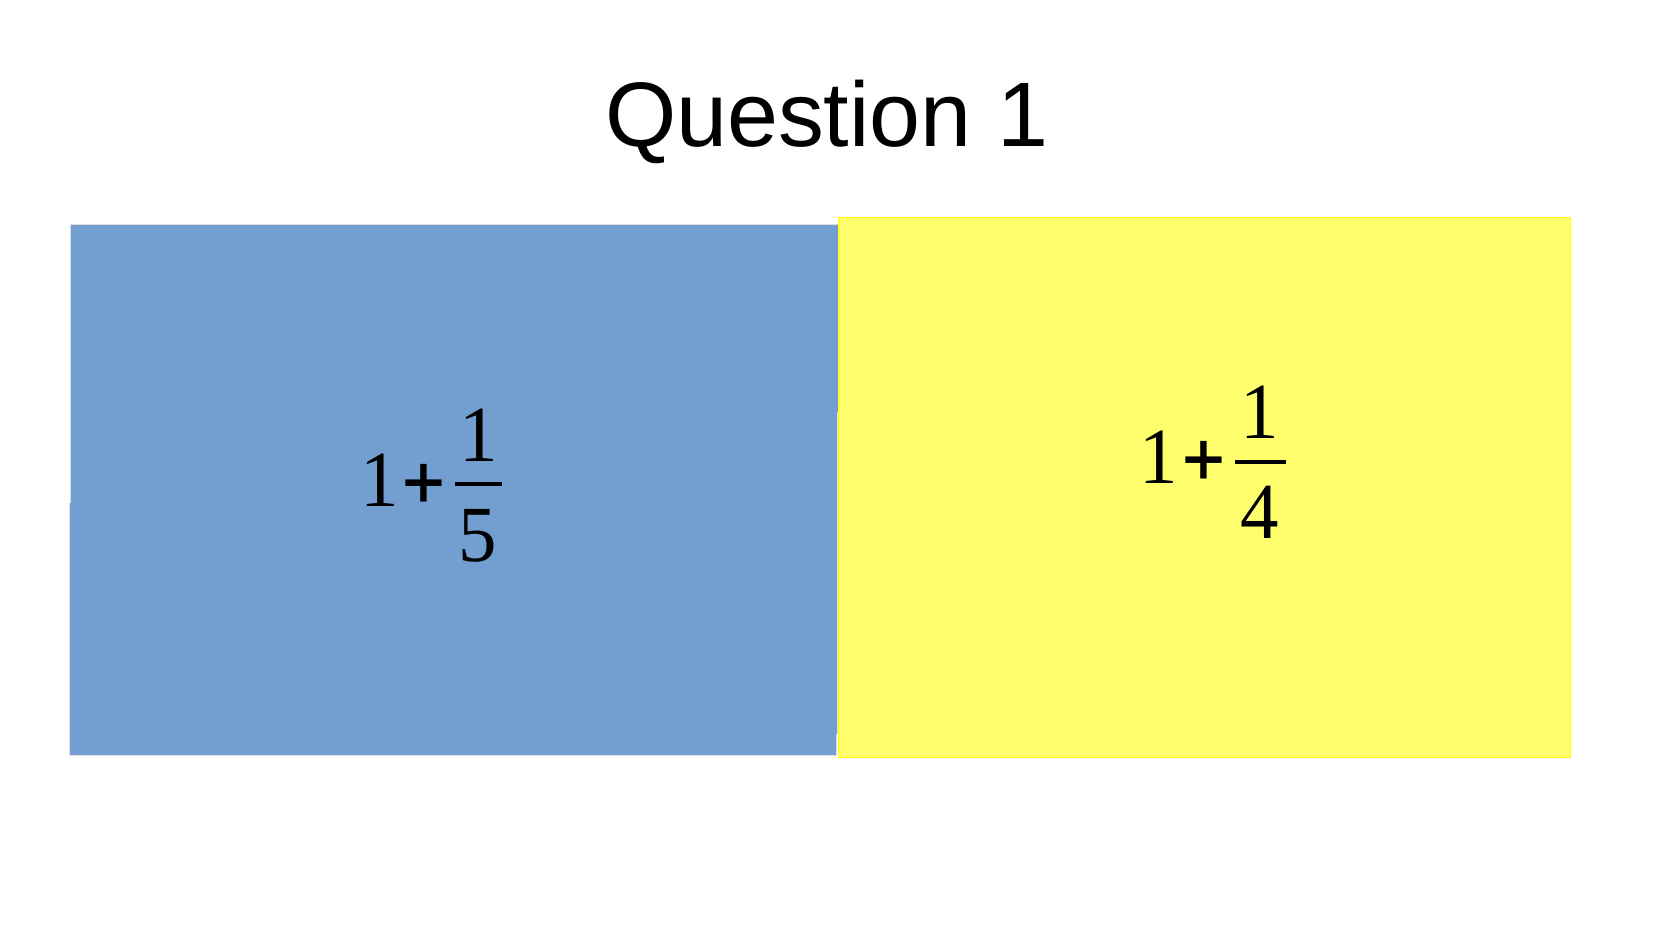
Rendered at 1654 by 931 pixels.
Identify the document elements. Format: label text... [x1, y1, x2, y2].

chart [1133, 367, 1295, 556]
text_box [69, 217, 1571, 758]
chart [354, 389, 512, 578]
title Question 1 [82, 37, 1571, 193]
